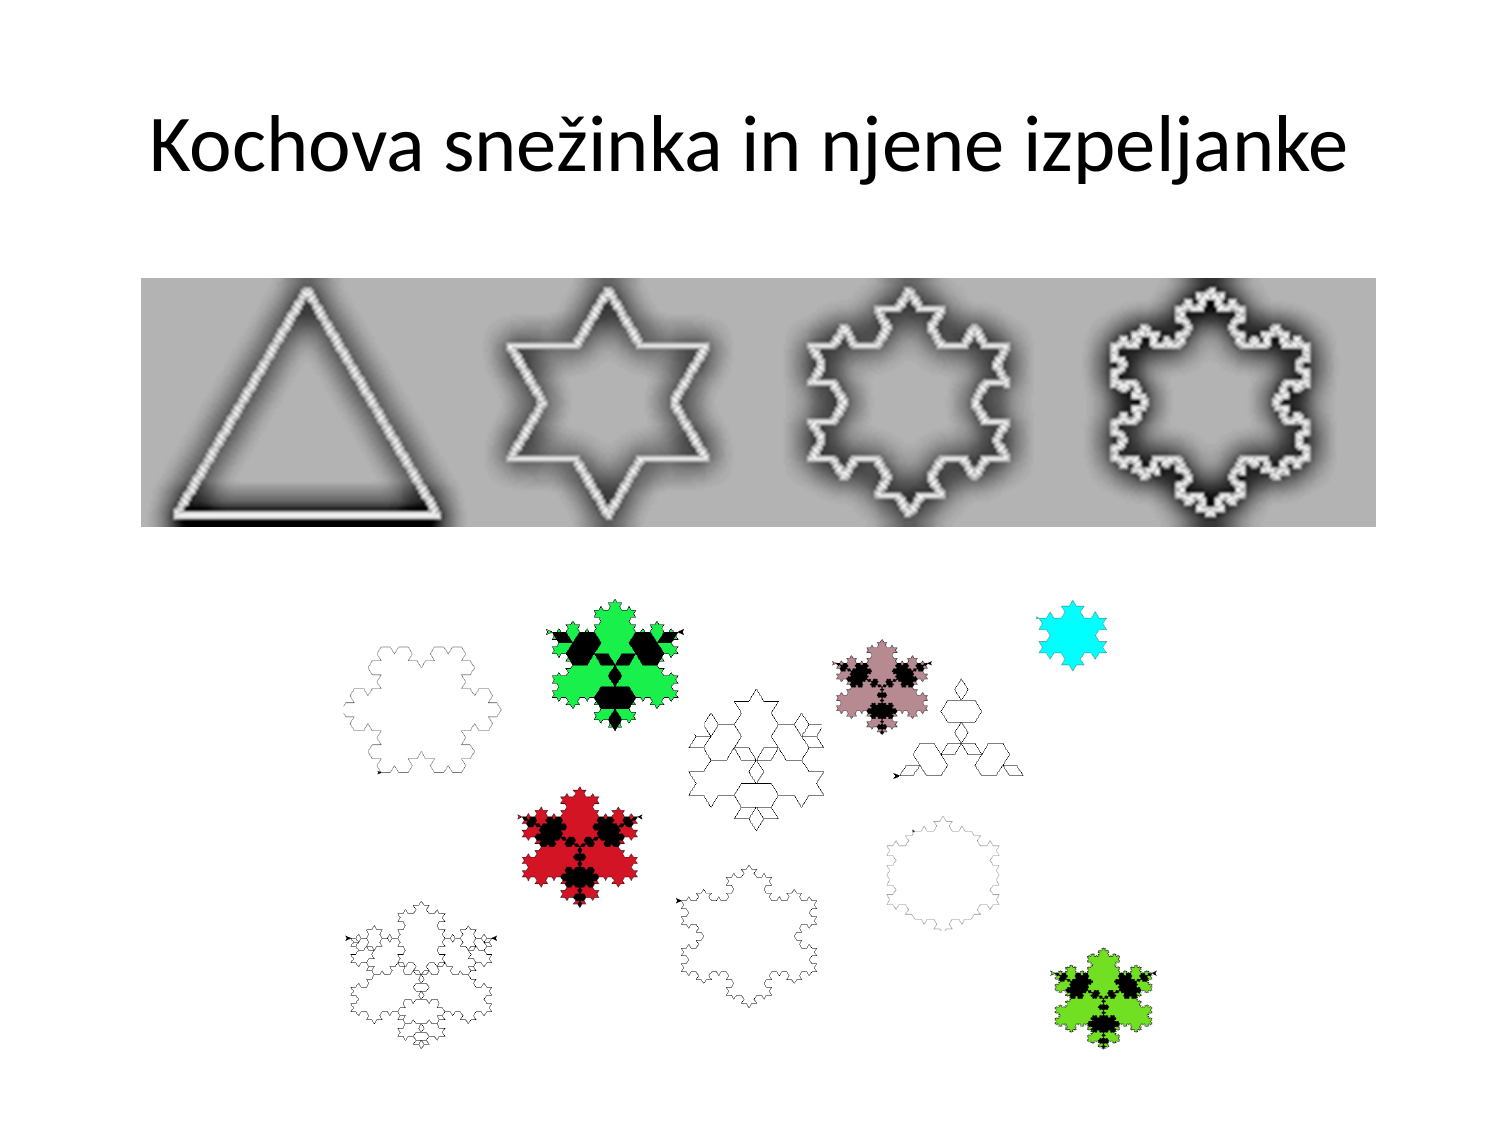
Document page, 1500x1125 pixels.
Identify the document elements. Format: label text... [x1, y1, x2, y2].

picture [141, 278, 1376, 527]
picture [338, 574, 1117, 1072]
picture [1033, 934, 1172, 1062]
title Kochova snežinka in njene izpeljanke [75, 45, 1425, 233]
